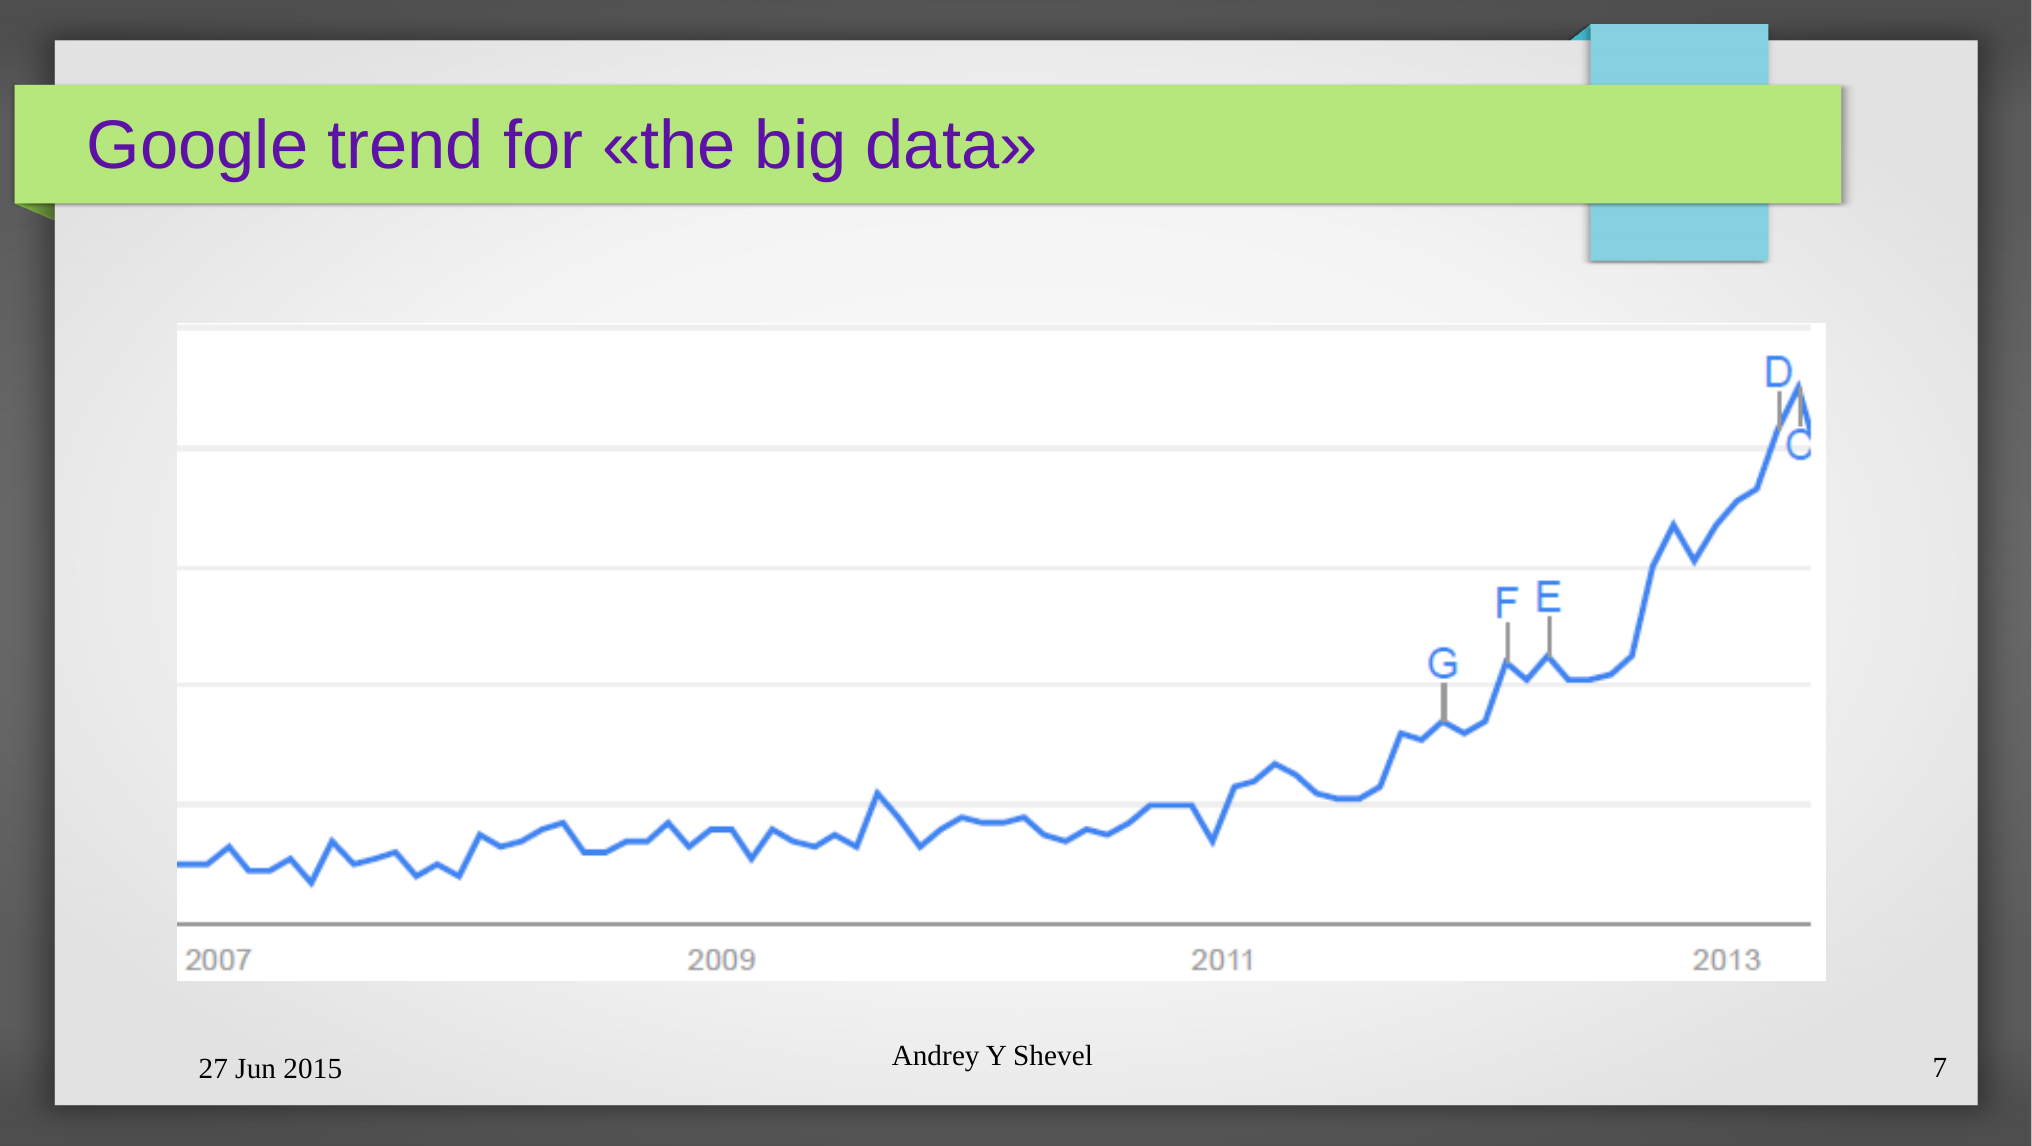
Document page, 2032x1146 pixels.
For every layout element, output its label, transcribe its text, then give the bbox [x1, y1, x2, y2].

title Google trend for «the big data» [86, 76, 1506, 216]
picture [0, 0, 2032, 1146]
